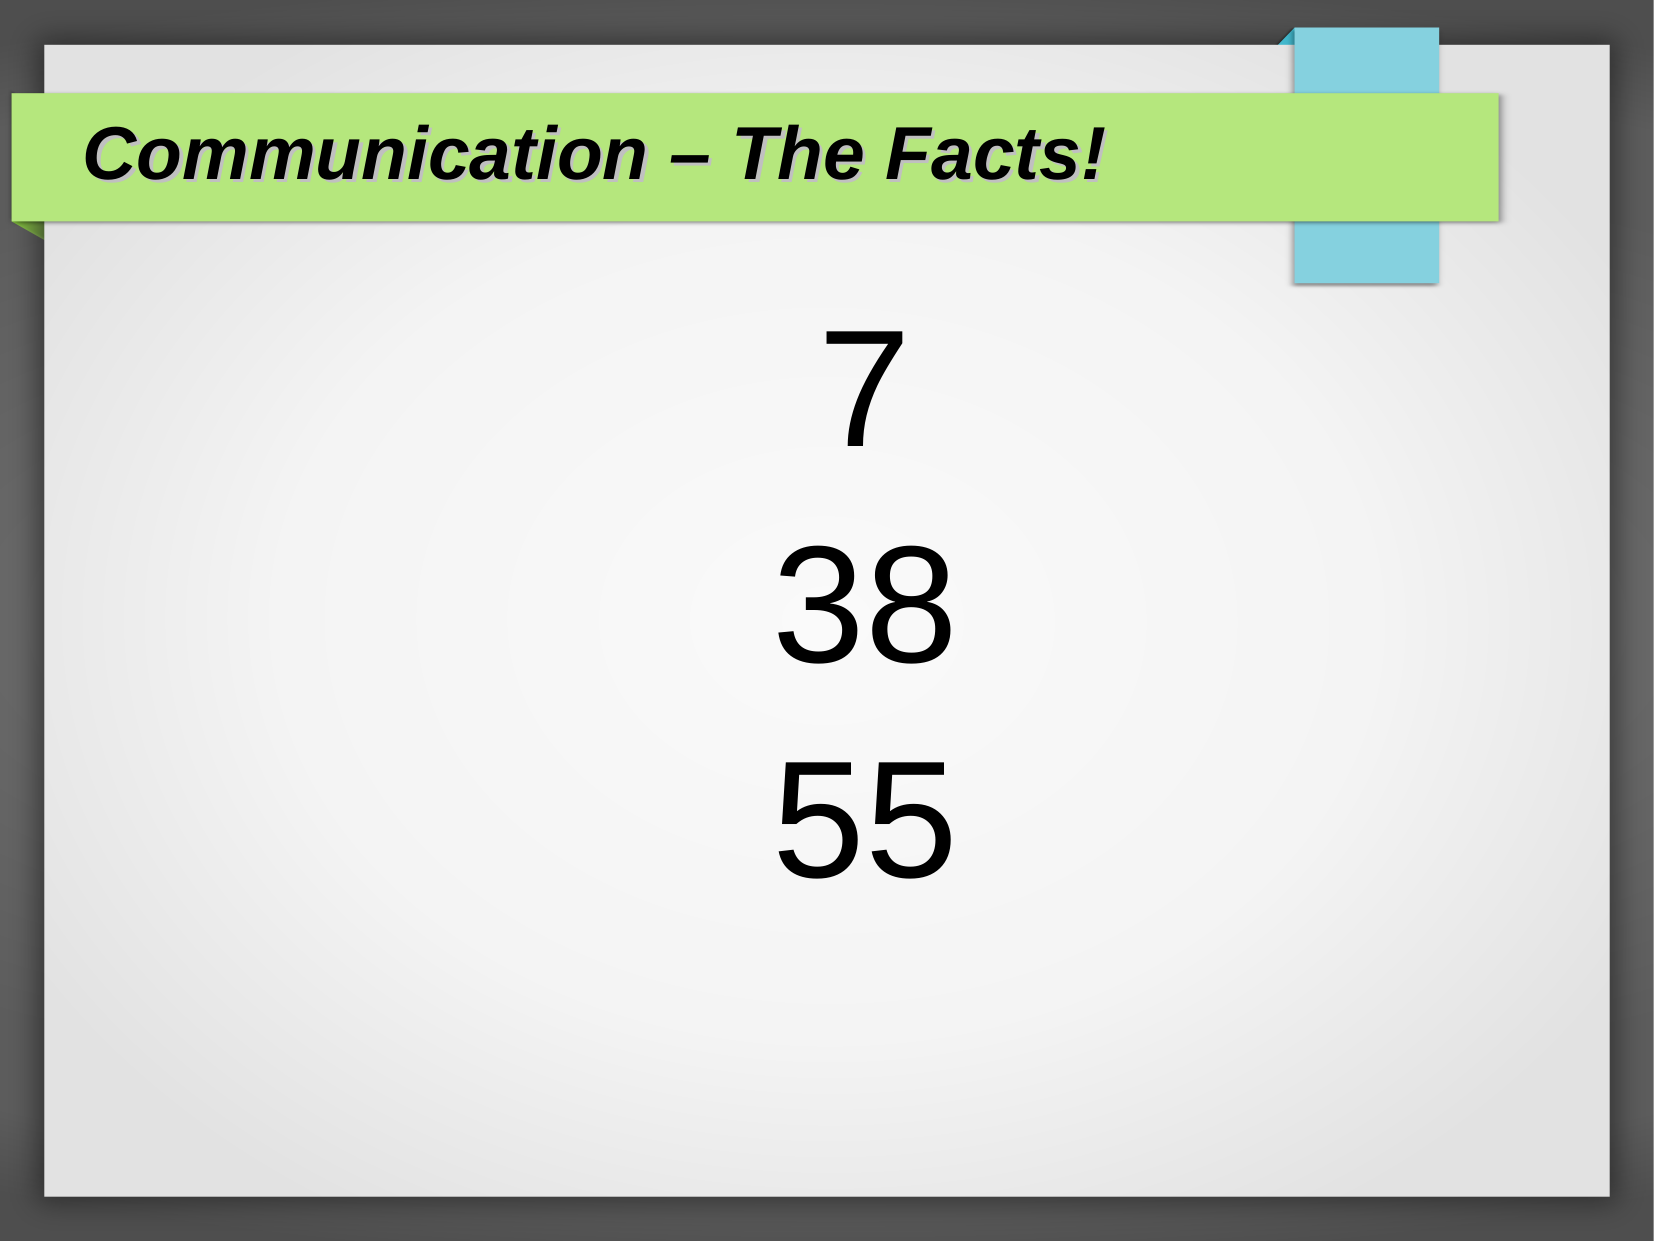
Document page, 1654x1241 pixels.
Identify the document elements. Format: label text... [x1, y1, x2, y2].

title Communication – The Facts! [82, 94, 1264, 213]
picture [0, 0, 1654, 1241]
list 7 38 55 [82, 295, 1571, 1015]
